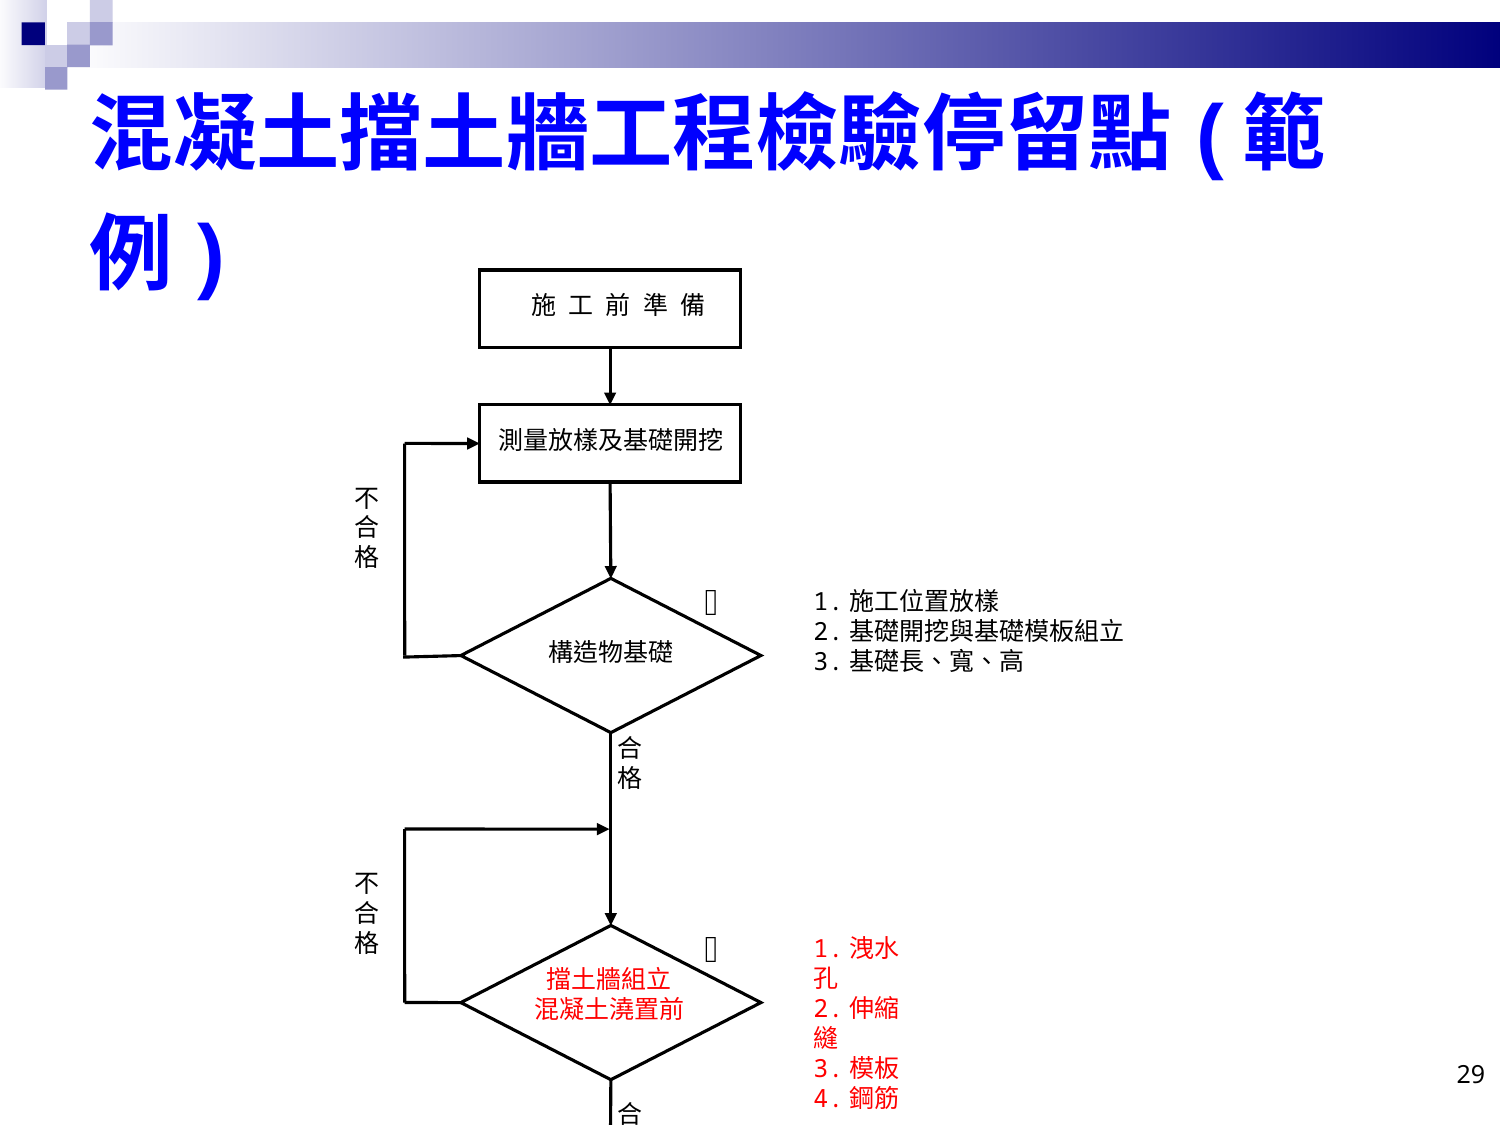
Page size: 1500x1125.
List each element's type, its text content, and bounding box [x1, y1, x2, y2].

text_box [479, 404, 741, 483]
text_box [703, 972, 761, 1033]
text_box  [704, 925, 743, 965]
text_box 不合格 [348, 482, 386, 618]
text_box <number> [1149, 1025, 1500, 1101]
text_box 不合格 [348, 867, 386, 1003]
text_box 合格 [610, 732, 649, 810]
text_box 1.施工位置放樣 2.基礎開挖與基礎模板組立 3.基礎長、寬、高 [798, 578, 1155, 714]
text_box [461, 974, 515, 1031]
text_box 擋土牆組立 混凝土澆置前 [515, 963, 703, 1042]
text_box 合格 [610, 1098, 649, 1125]
text_box  [704, 578, 743, 618]
text_box 測量放樣及基礎開挖 [498, 424, 724, 483]
text_box [479, 300, 741, 348]
text_box 構造物基礎 [515, 636, 707, 675]
text_box 合格 [624, 1117, 635, 1122]
title 混凝土擋土牆工程檢驗停留點(範例) [74, 75, 1426, 300]
text_box [461, 578, 761, 733]
text_box 施 工 前 準 備 [517, 300, 721, 328]
text_box [537, 1042, 685, 1079]
text_box 1.洩水孔 2.伸縮縫 3.模板 4.鋼筋 [798, 925, 930, 1099]
text_box [537, 925, 684, 963]
